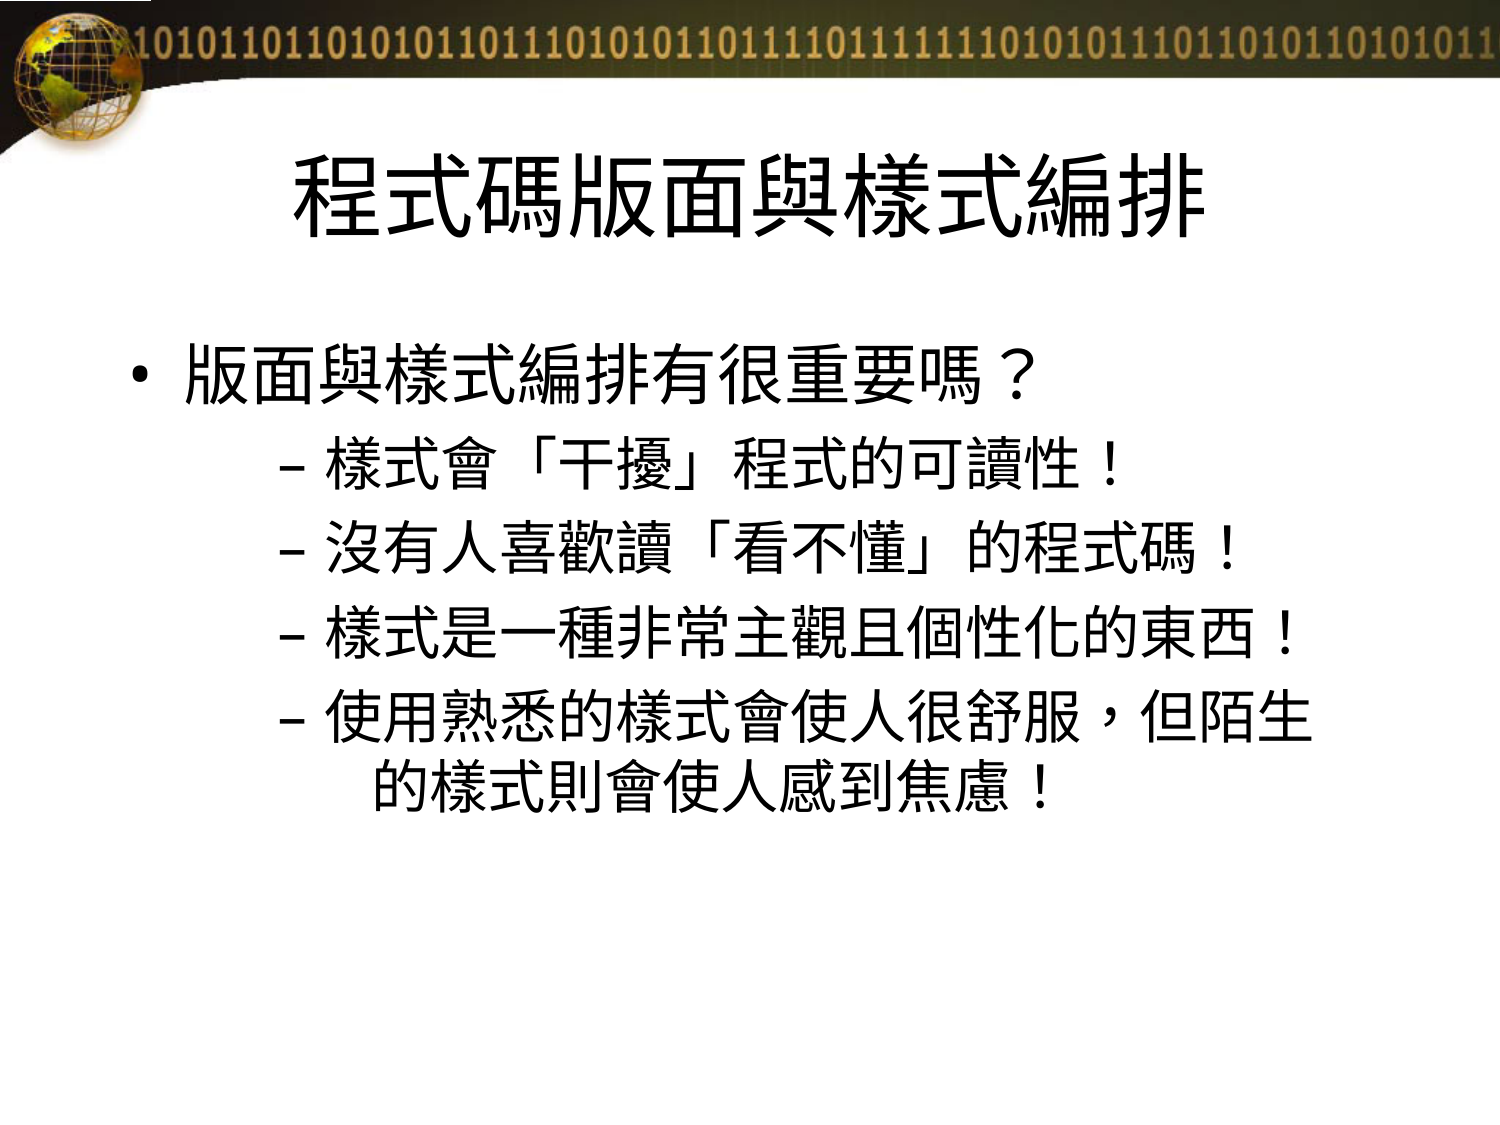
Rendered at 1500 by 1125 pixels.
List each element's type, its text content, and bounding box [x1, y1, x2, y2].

title 程式碼版面與樣式編排 [112, 99, 1388, 288]
list 版面與樣式編排有很重要嗎？ 樣式會「干擾」程式的可讀性！ 沒有人喜歡讀「看不懂」的程式碼！ 樣式是一種非常主觀且個性化的東西！ 使用熟悉的樣式會使人很舒服，但陌生的樣式則會使人感到焦慮！ [112, 324, 1388, 1000]
